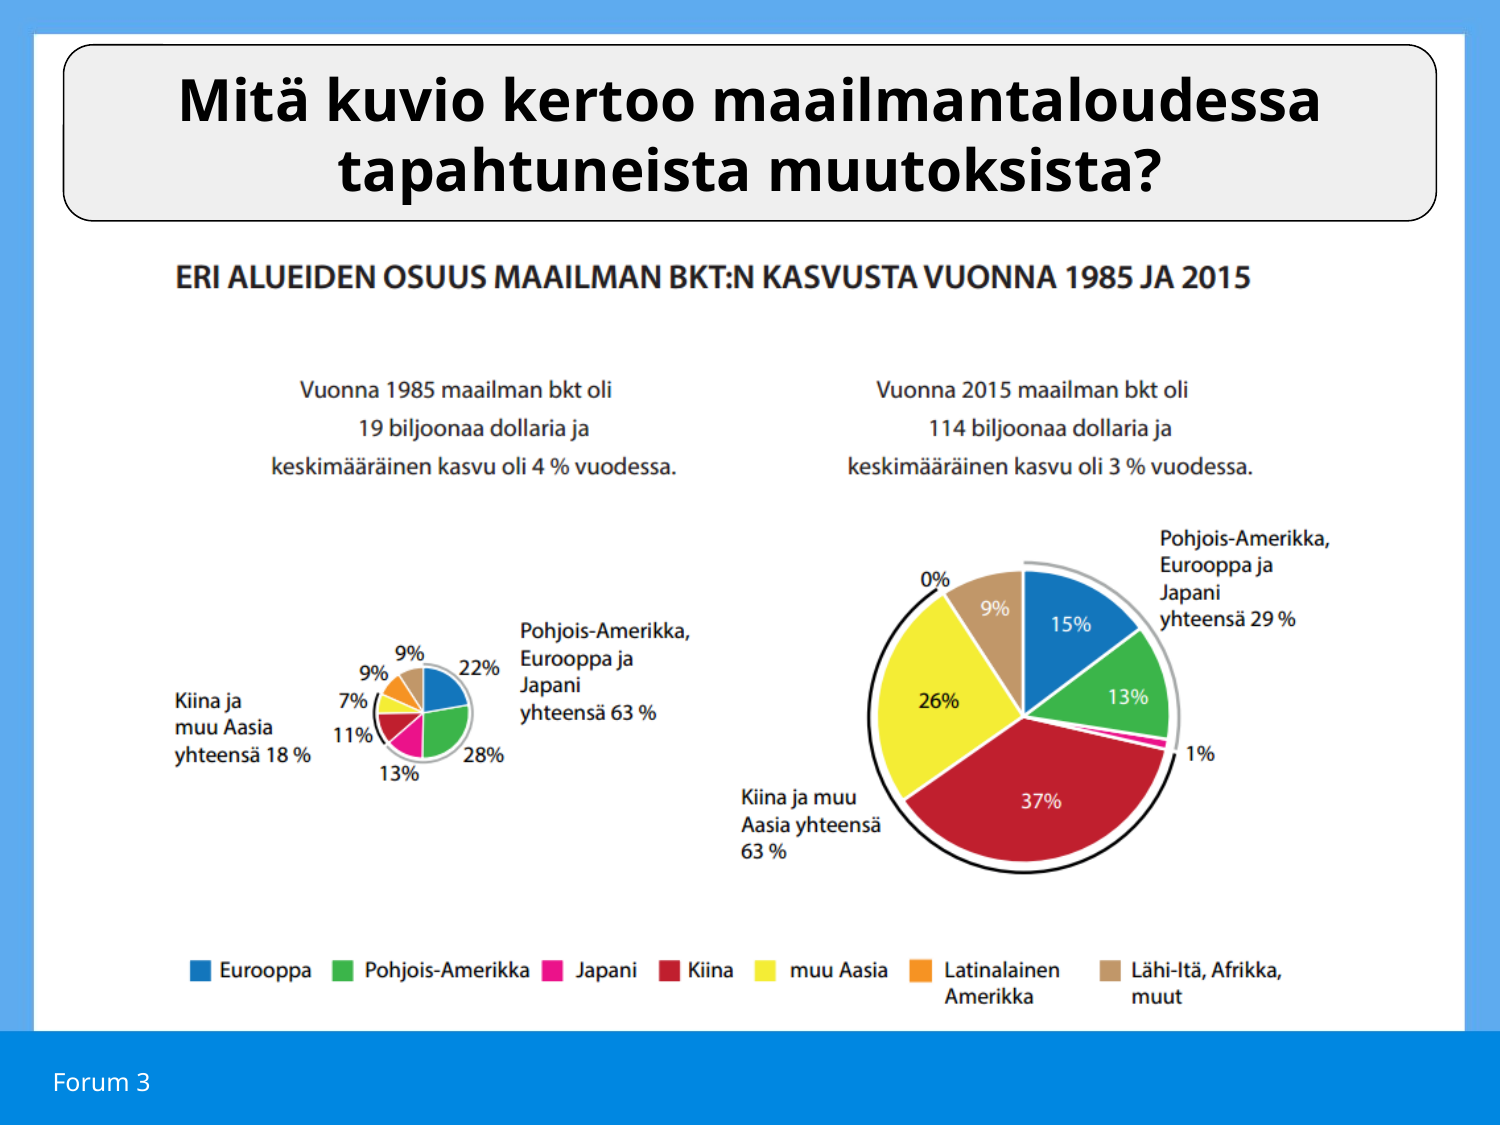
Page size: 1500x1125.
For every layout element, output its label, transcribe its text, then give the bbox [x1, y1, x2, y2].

picture [0, 0, 1500, 1125]
text_box Mitä kuvio kertoo maailmantaloudessa tapahtuneista muutoksista? [63, 44, 1437, 221]
